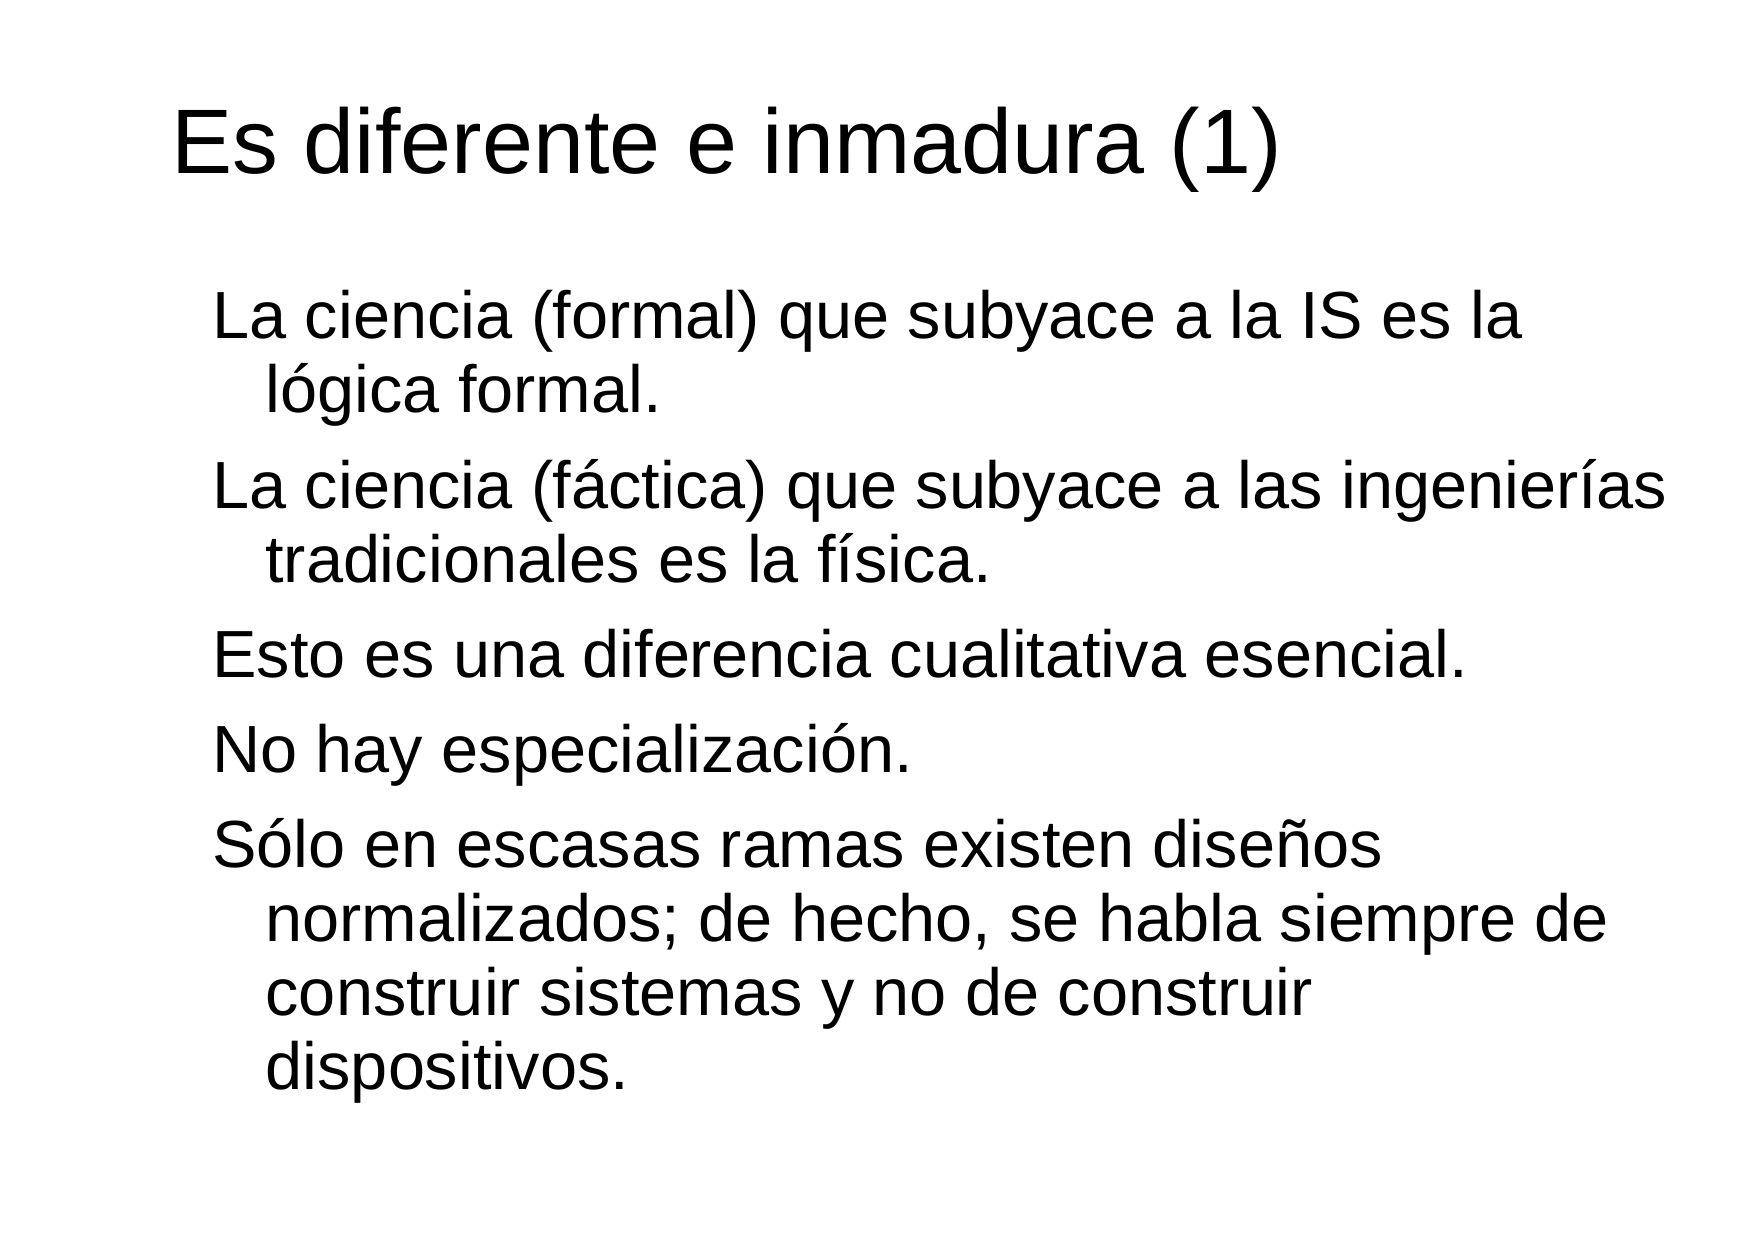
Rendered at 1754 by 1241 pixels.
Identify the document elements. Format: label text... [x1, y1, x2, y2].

title Es diferente e inmadura (1) [168, 30, 1627, 253]
list La ciencia (formal) que subyace a la IS es la lógica formal. La ciencia (fáctica) que subyace a las ingenierías tradicionales es la física. Esto es una diferencia cualitativa esencial. No hay especialización. Sólo en escasas ramas existen diseños normalizados; de hecho, se habla siempre de construir sistemas y no de construir dispositivos. [191, 271, 1690, 1195]
